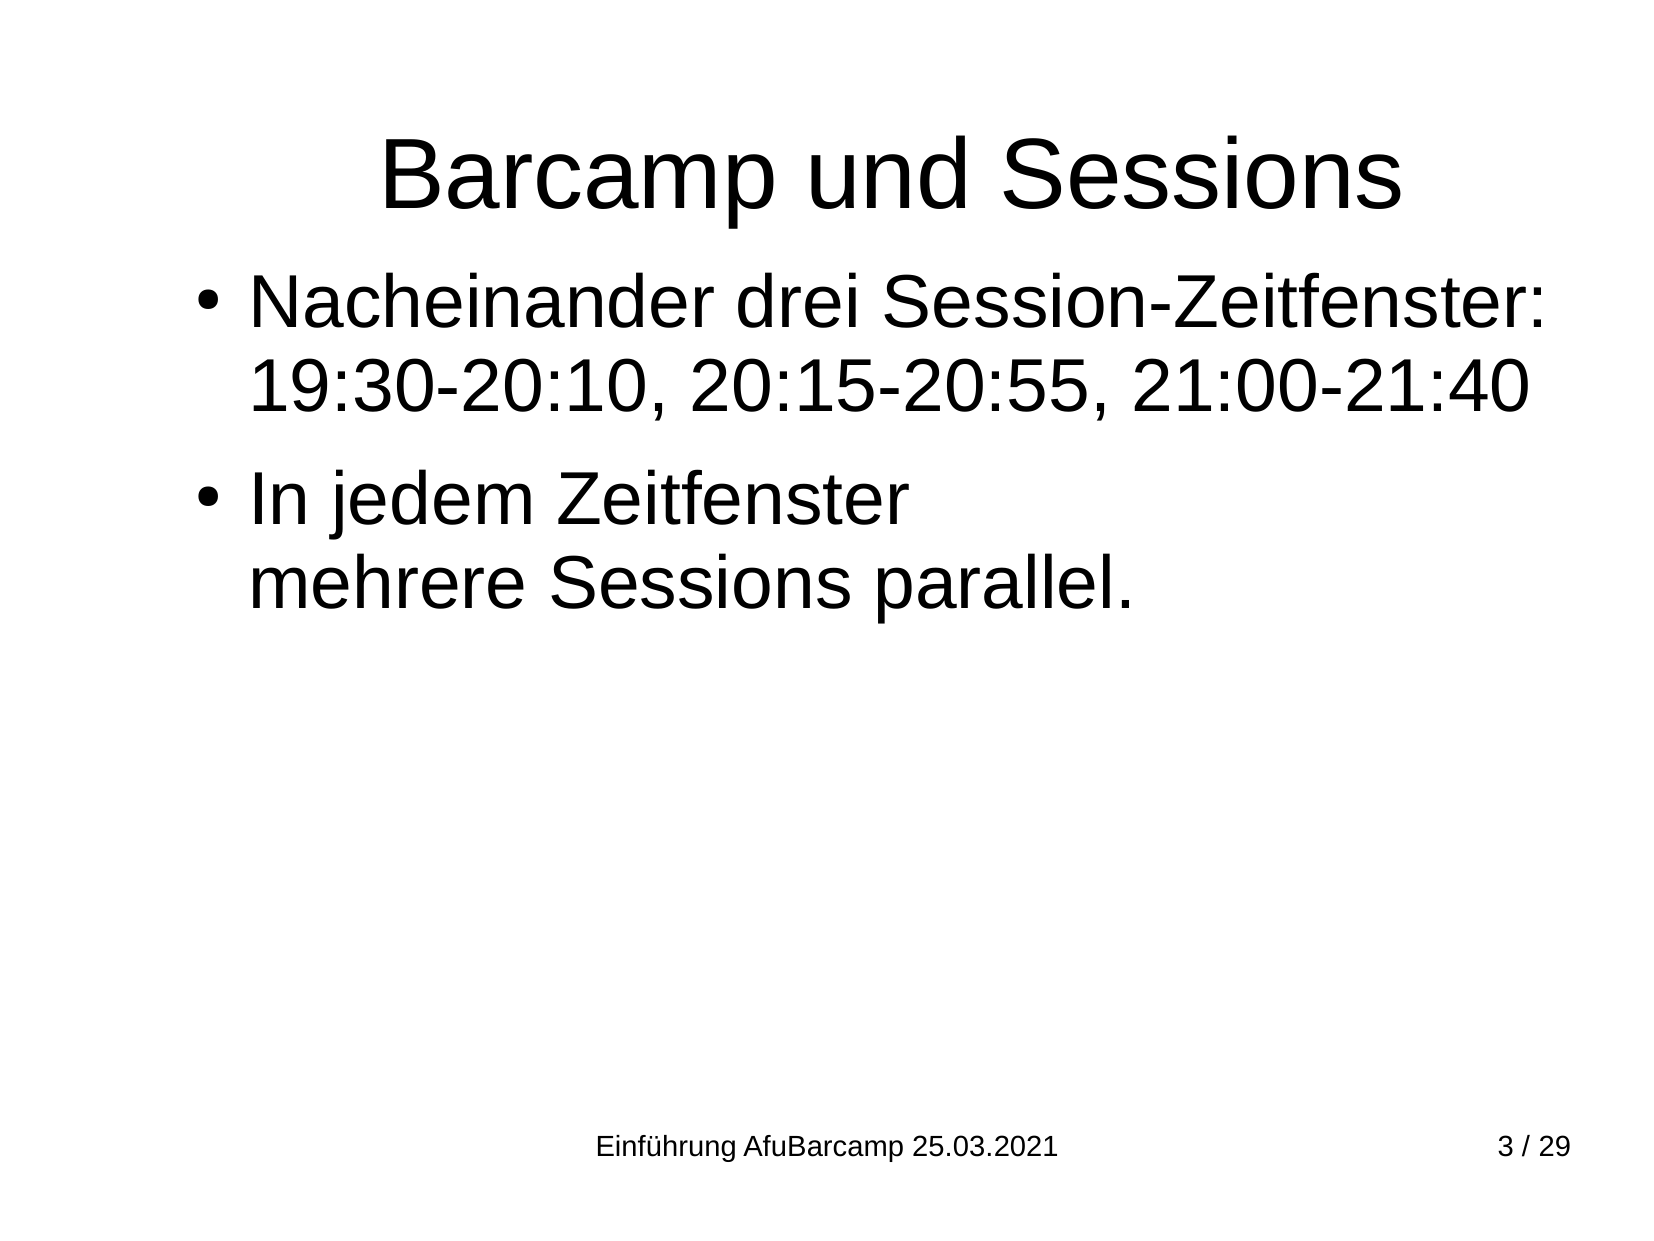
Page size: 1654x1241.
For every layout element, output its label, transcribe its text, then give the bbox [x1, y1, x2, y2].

list Barcamp und Sessions Nacheinander drei Session-Zeitfenster: 19:30-20:10, 20:15-20:55, 21:00-21:40 In jedem Zeitfenster mehrere Sessions parallel. [177, 118, 1607, 839]
